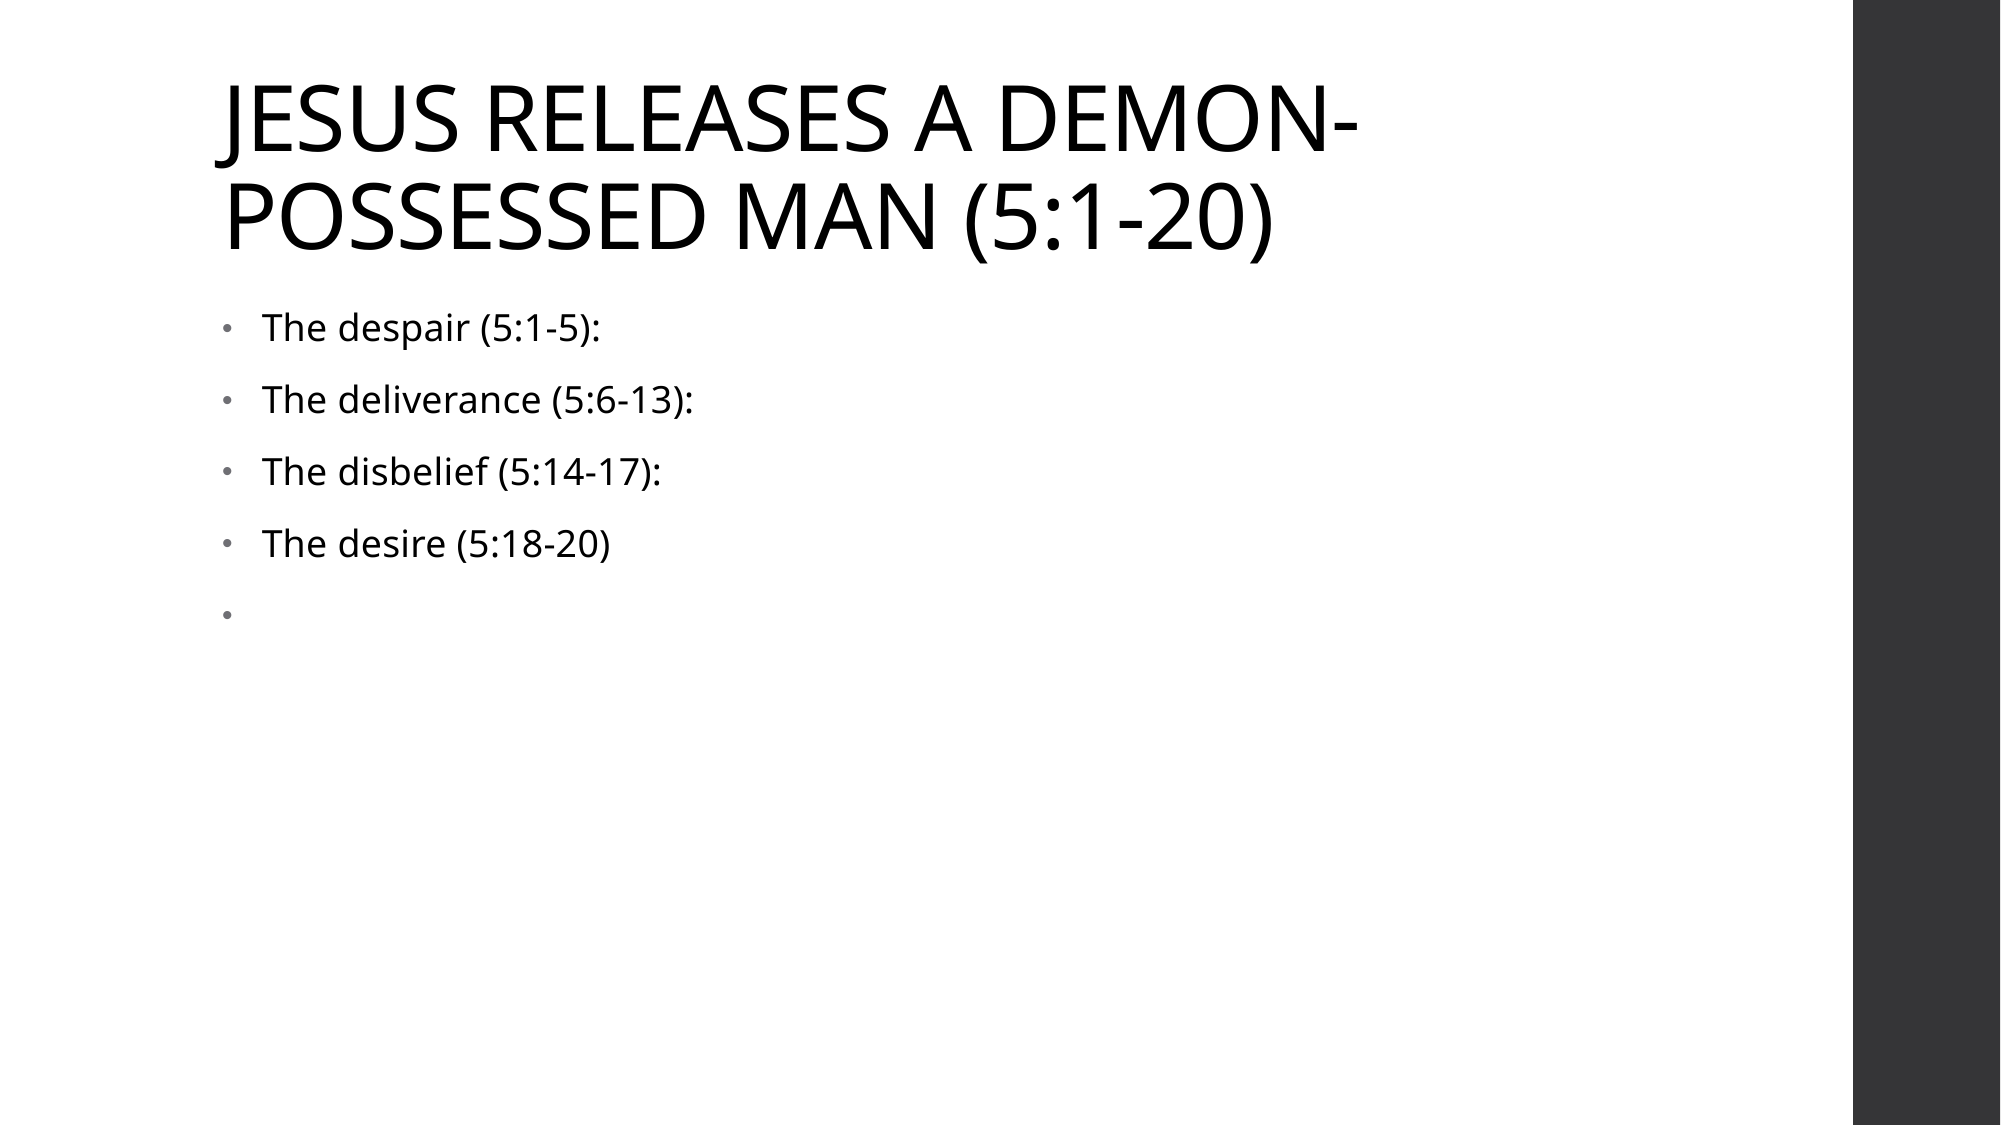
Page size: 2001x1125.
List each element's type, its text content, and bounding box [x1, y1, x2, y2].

title JESUS RELEASES A DEMON-POSSESSED MAN (5:1-20) [206, 60, 1797, 278]
list The despair (5:1-5): The deliverance (5:6-13): The disbelief (5:14-17): The desire (5:18-20) [206, 299, 1617, 1014]
